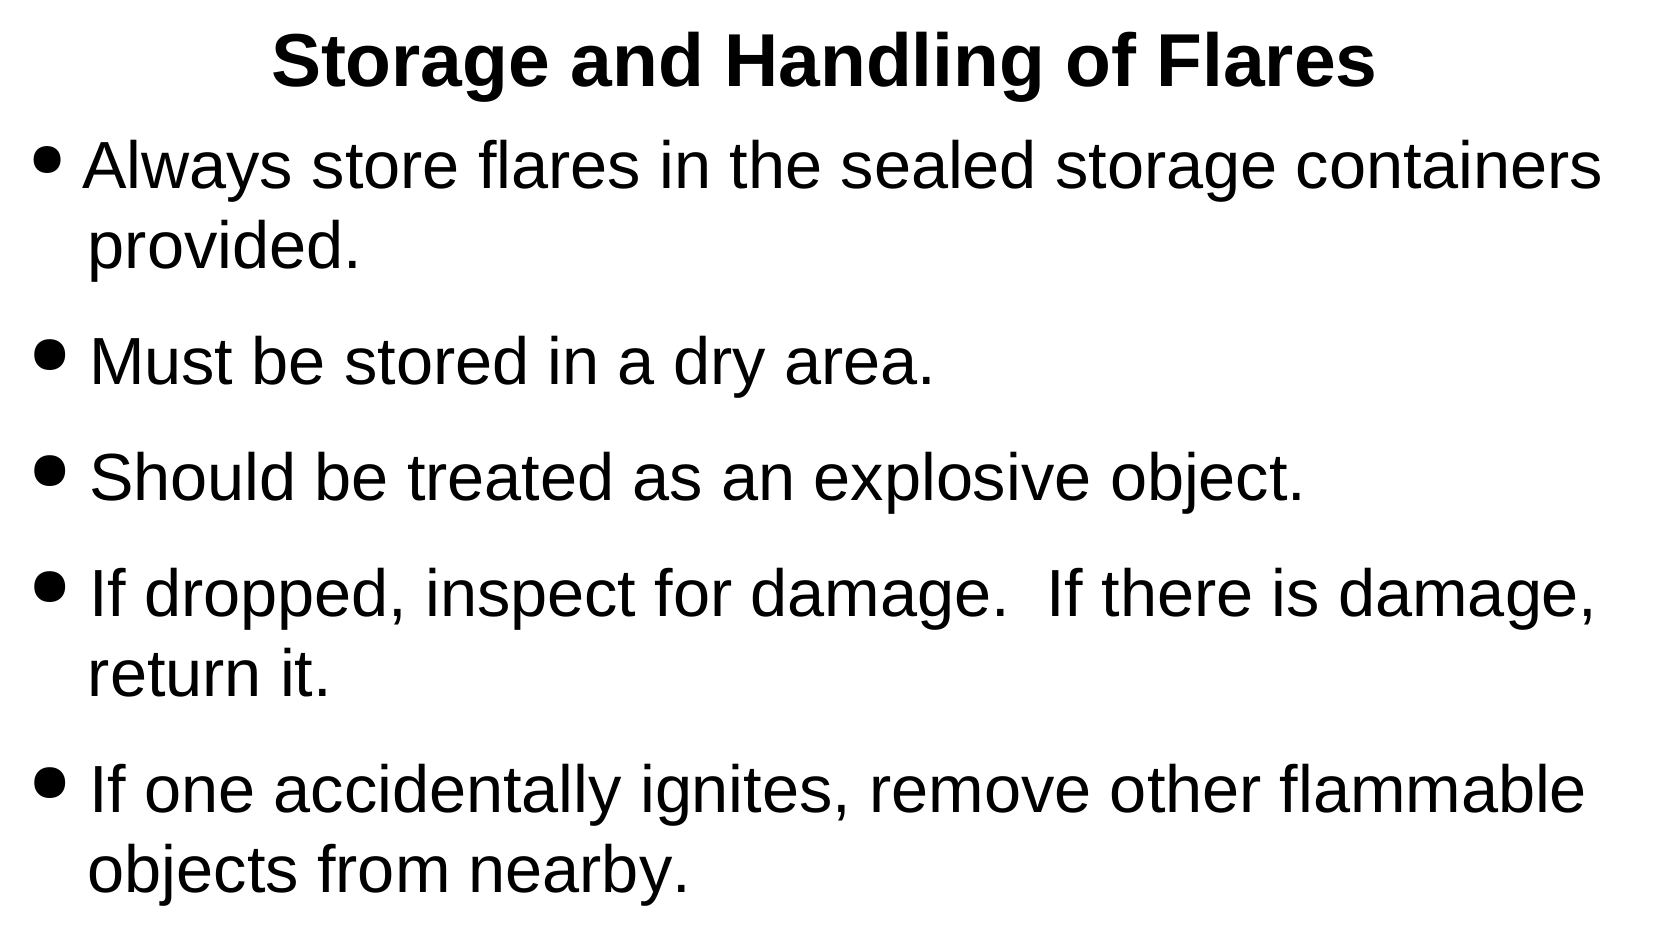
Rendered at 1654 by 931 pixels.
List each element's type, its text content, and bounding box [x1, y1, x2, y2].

text_box Always store flares in the sealed storage containers provided. Must be stored in a dry area. Should be treated as an explosive object. If dropped, inspect for damage. If there is damage, return it. If one accidentally ignites, remove other flammable objects from nearby. [13, 114, 1650, 914]
title Storage and Handling of Flares [0, 5, 1654, 107]
